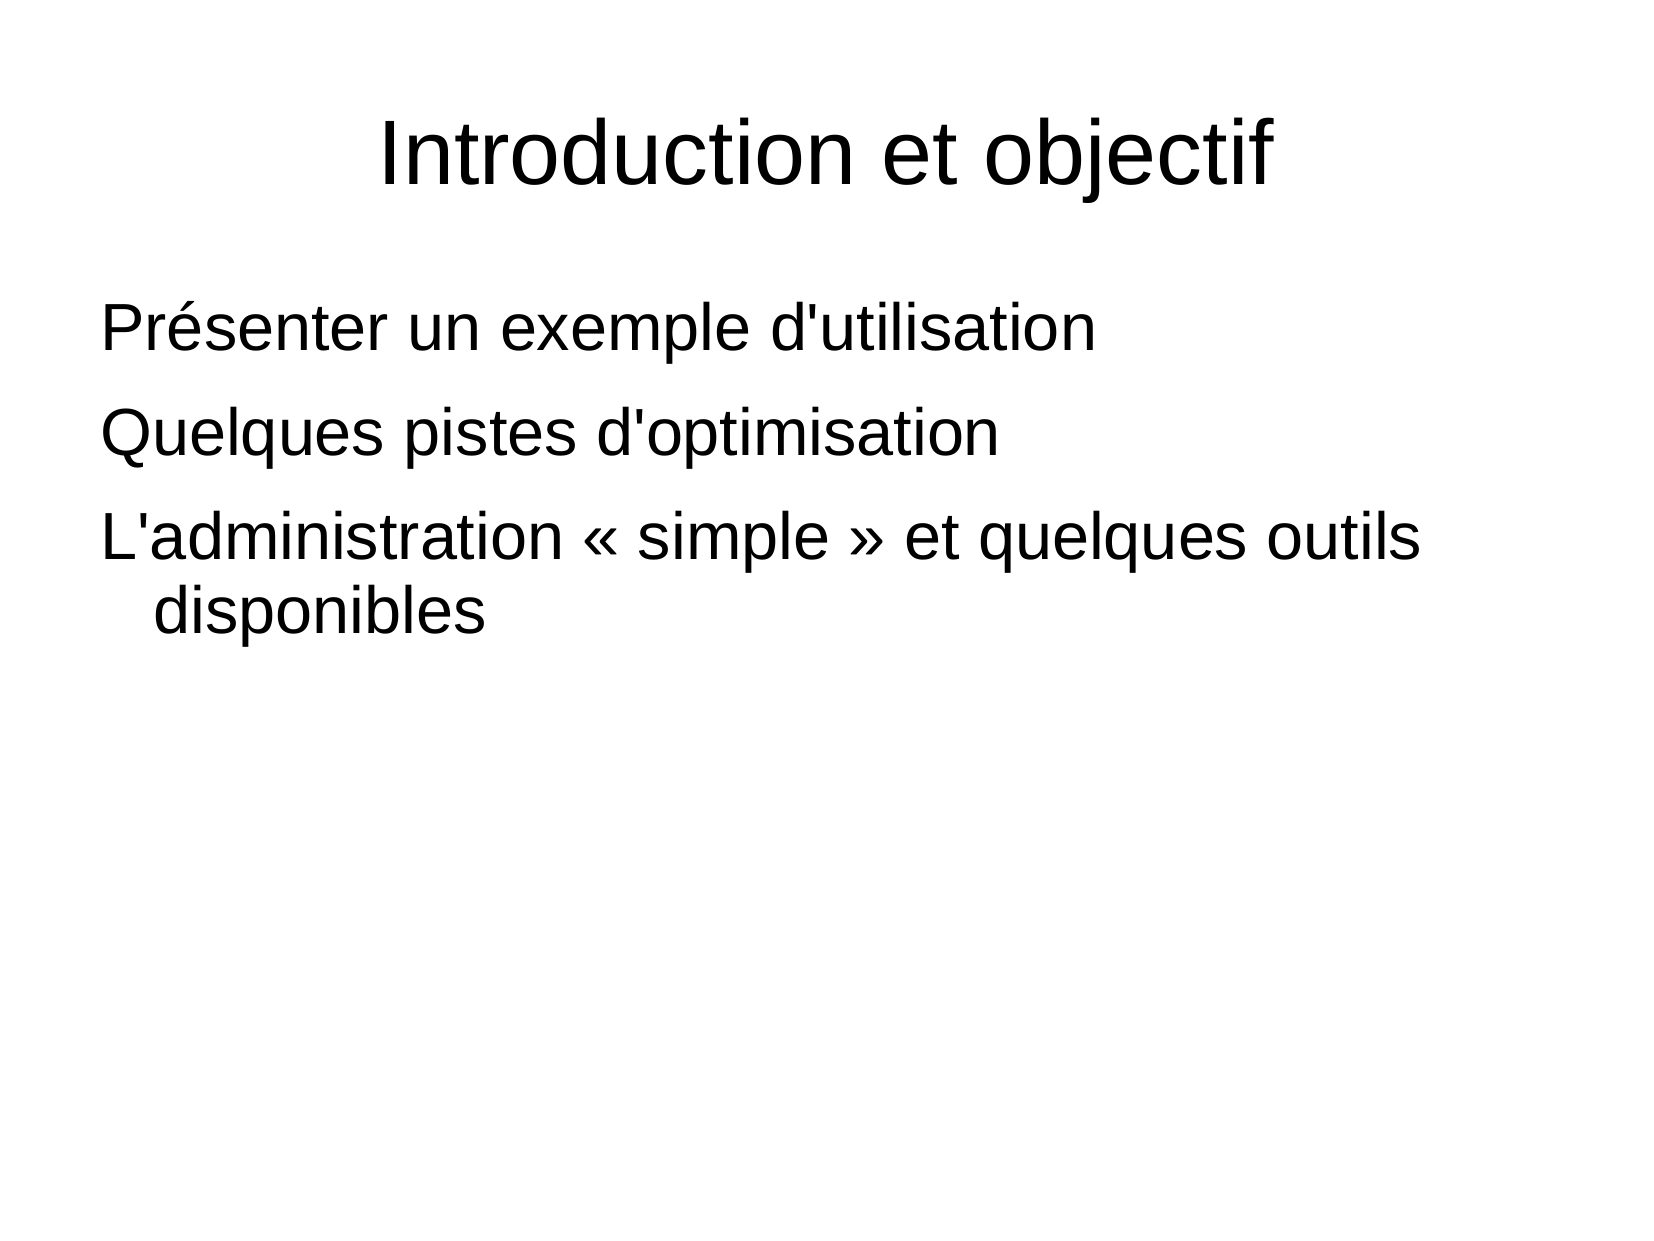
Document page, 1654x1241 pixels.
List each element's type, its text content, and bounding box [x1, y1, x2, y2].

title Introduction et objectif [82, 49, 1571, 257]
list Présenter un exemple d'utilisation Quelques pistes d'optimisation L'administration « simple » et quelques outils disponibles [82, 290, 1571, 1094]
